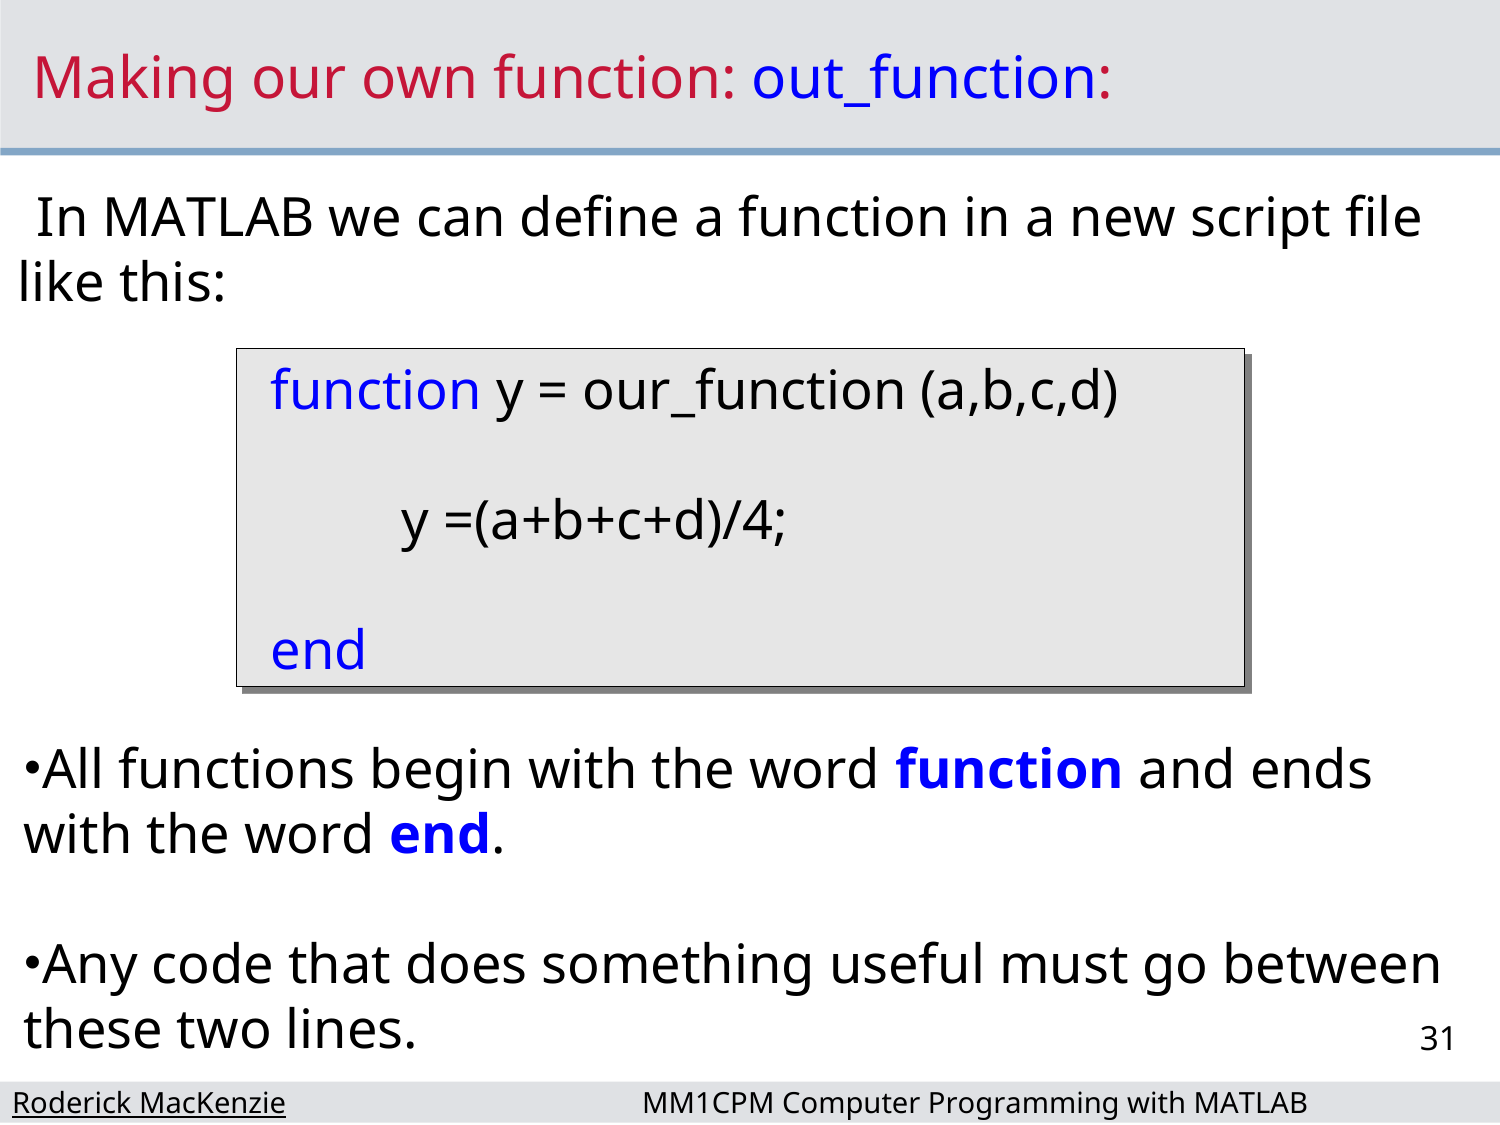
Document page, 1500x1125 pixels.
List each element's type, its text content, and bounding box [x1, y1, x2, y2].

text_box In MATLAB we can define a function in a new script file like this: [2, 174, 1475, 320]
text_box All functions begin with the word function and ends with the word end. Any code that does something useful must go between these two lines. [8, 727, 1461, 1068]
text_box <number> [1405, 1010, 1500, 1081]
text_box function y = our_function (a,b,c,d) y =(a+b+c+d)/4; end [236, 348, 1245, 687]
title Making our own function: out_function: [17, 23, 1445, 128]
